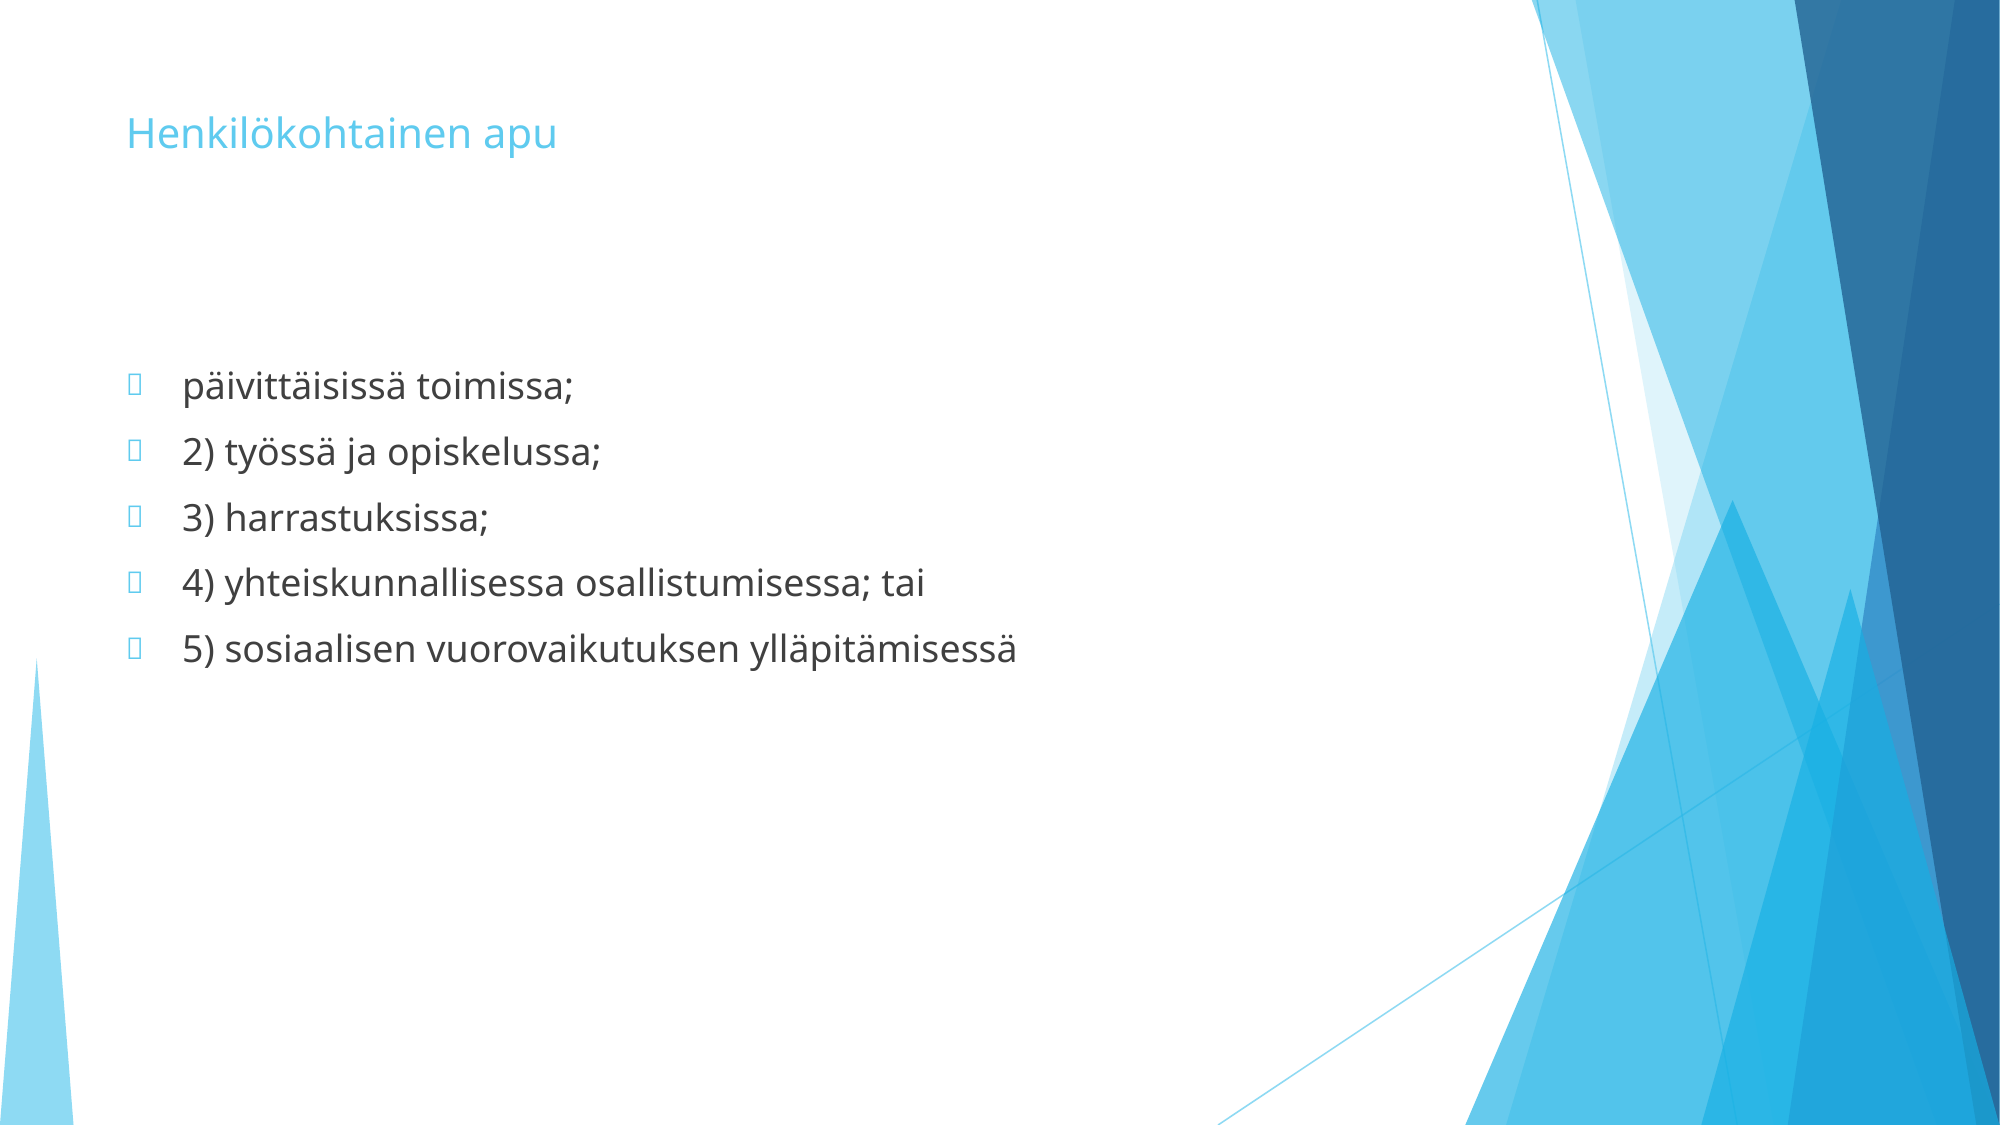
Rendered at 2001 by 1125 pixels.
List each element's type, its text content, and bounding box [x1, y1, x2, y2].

title Henkilökohtainen apu [111, 99, 1522, 317]
list päivittäisissä toimissa; 2) työssä ja opiskelussa; 3) harrastuksissa; 4) yhteiskunnallisessa osallistumisessa; tai 5) sosiaalisen vuorovaikutuksen ylläpitämisessä [111, 354, 1522, 992]
